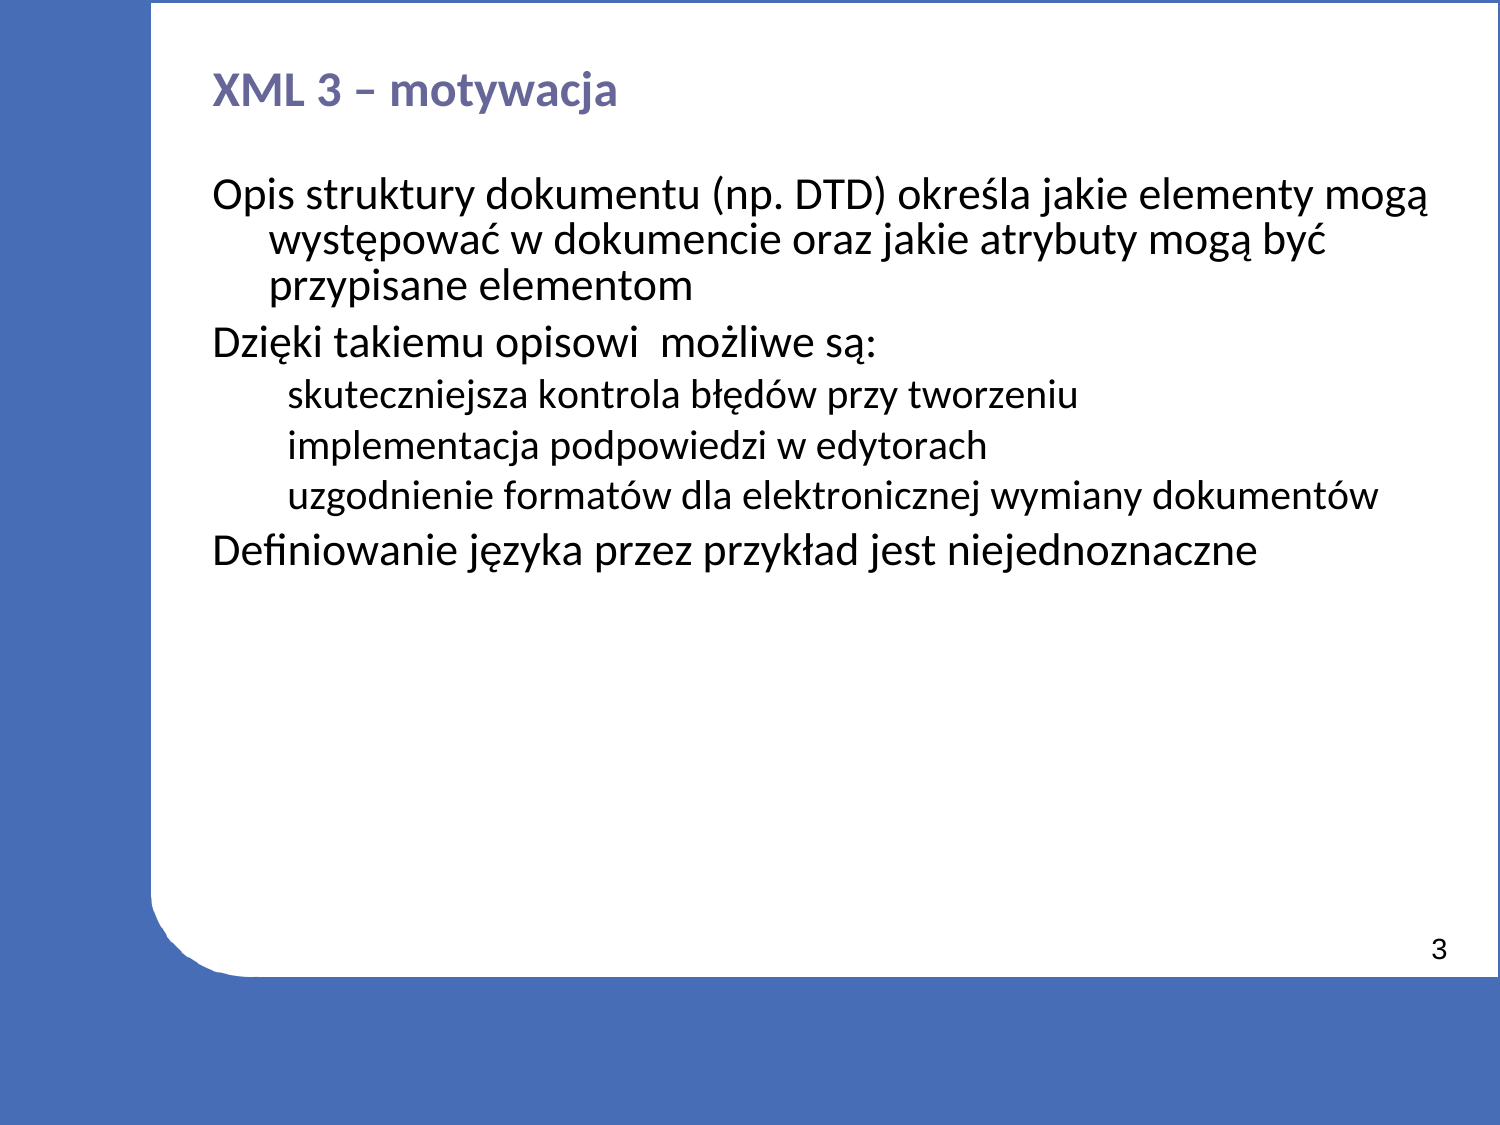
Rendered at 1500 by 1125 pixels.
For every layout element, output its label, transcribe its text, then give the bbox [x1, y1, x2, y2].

picture [0, 0, 1500, 1125]
title XML 3 – motywacja [212, 24, 1447, 164]
list Opis struktury dokumentu (np. DTD) określa jakie elementy mogą występować w dokumencie oraz jakie atrybuty mogą być przypisane elementom Dzięki takiemu opisowi możliwe są: skuteczniejsza kontrola błędów przy tworzeniu implementacja podpowiedzi w edytorach uzgodnienie formatów dla elektronicznej wymiany dokumentów Definiowanie języka przez przykład jest niejednoznaczne [212, 174, 1448, 911]
